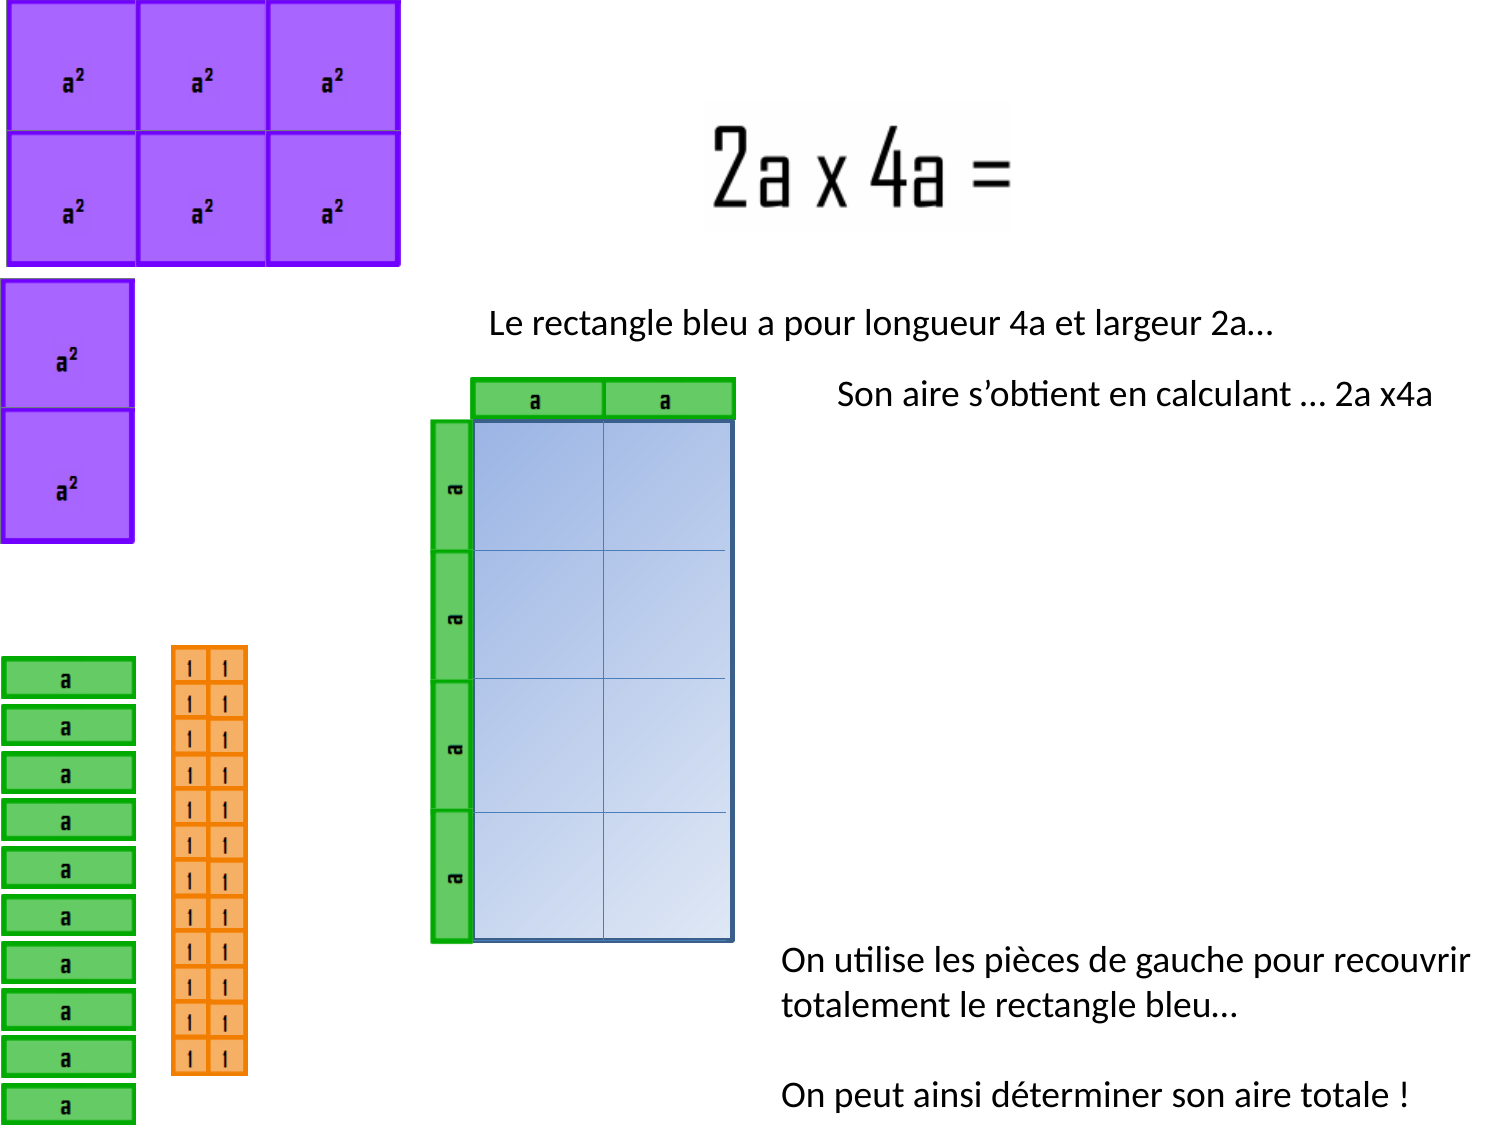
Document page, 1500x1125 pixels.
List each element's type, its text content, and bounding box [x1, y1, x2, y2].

picture [0, 798, 136, 841]
picture [690, 101, 1012, 241]
text_box Son aire s’obtient en calculant … 2a x4a [822, 361, 1449, 422]
picture [0, 846, 136, 889]
picture [0, 278, 135, 544]
picture [6, 0, 401, 267]
text_box On utilise les pièces de gauche pour recouvrir totalement le rectangle bleu… On peut ainsi déterminer son aire totale ! [766, 928, 1496, 1123]
text_box [473, 813, 603, 940]
picture [0, 941, 136, 984]
picture [0, 1083, 136, 1125]
picture [0, 1035, 136, 1078]
picture [0, 894, 136, 936]
picture [171, 645, 248, 1076]
text_box [473, 420, 603, 550]
picture [0, 704, 136, 747]
text_box [604, 420, 733, 941]
text_box [473, 551, 603, 678]
text_box Le rectangle bleu a pour longueur 4a et largeur 2a… [474, 290, 1290, 351]
picture [0, 656, 136, 699]
picture [0, 751, 136, 794]
picture [430, 377, 736, 945]
picture [0, 988, 136, 1031]
text_box [473, 679, 603, 812]
